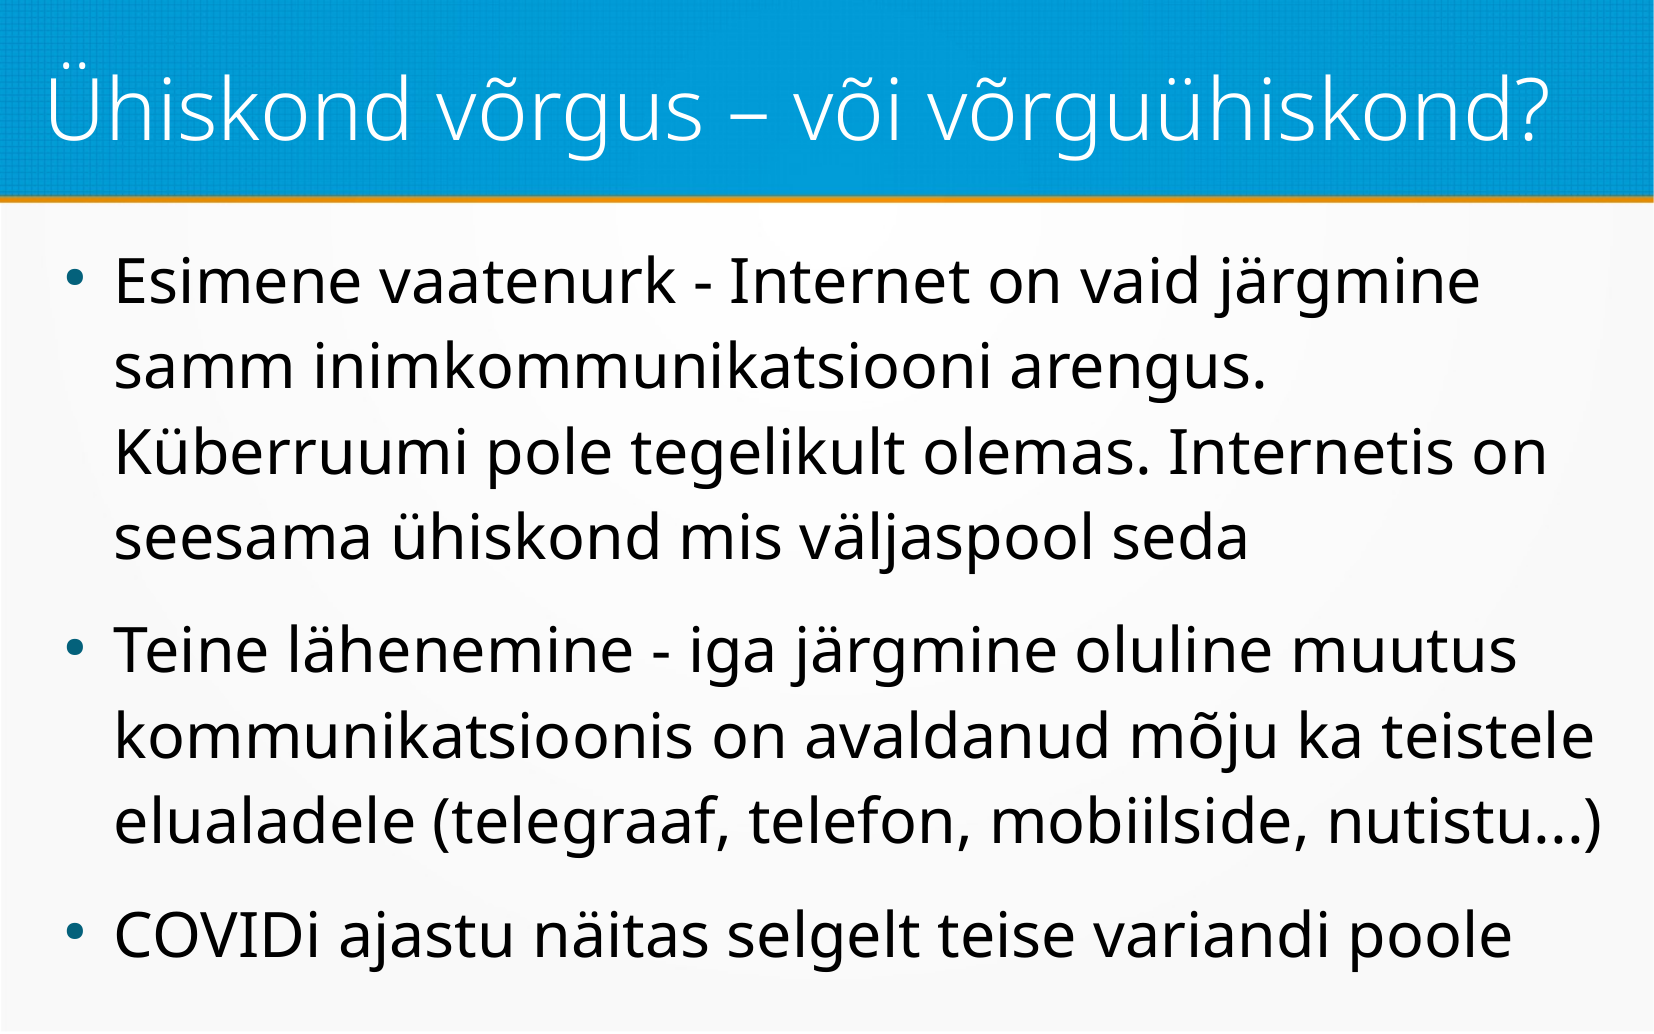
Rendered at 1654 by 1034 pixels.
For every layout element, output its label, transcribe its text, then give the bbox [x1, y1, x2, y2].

picture [0, 195, 1654, 1034]
list Esimene vaatenurk - Internet on vaid järgmine samm inimkommunikatsiooni arengus. Küberruumi pole tegelikult olemas. Internetis on seesama ühiskond mis väljaspool seda Teine lähenemine - iga järgmine oluline muutus kommunikatsioonis on avaldanud mõju ka teistele elualadele (telegraaf, telefon, mobiilside, nutistu...) COVIDi ajastu näitas selgelt teise variandi poole [47, 236, 1607, 1002]
title Ühiskond võrgus – või võrguühiskond? [43, 0, 1619, 166]
